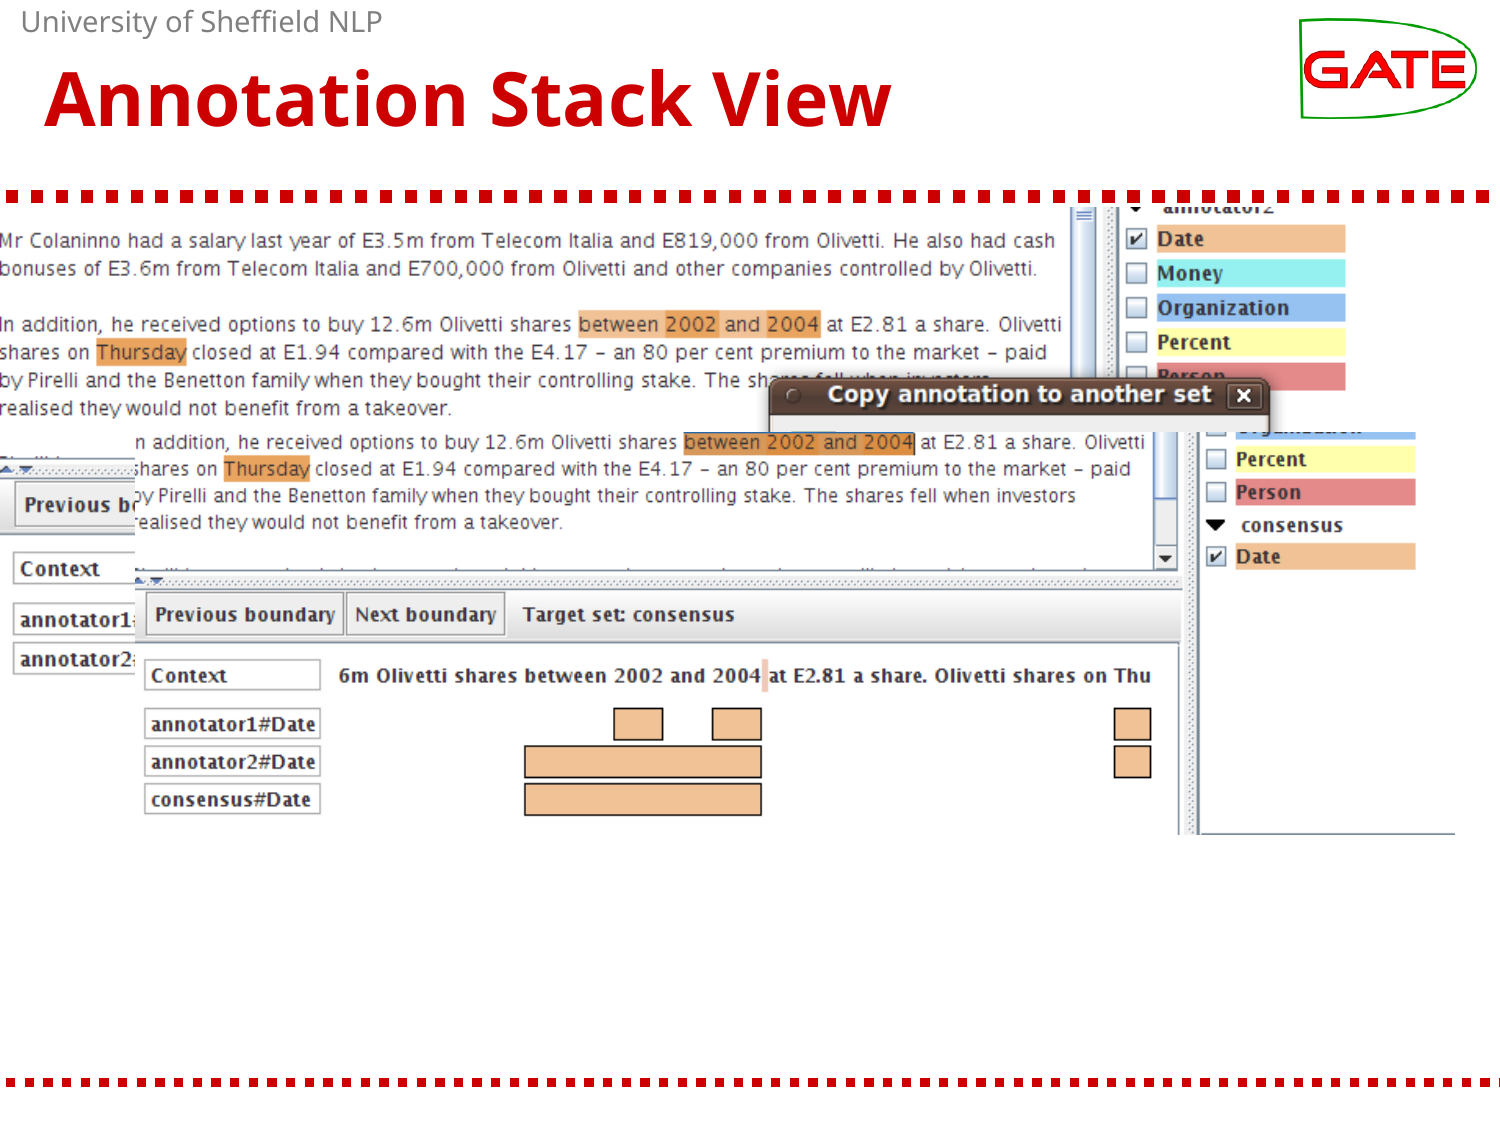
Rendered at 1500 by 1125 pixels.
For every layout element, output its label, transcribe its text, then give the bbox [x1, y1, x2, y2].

title Annotation Stack View [29, 42, 1188, 149]
picture [1299, 18, 1477, 119]
picture [0, 207, 1455, 835]
